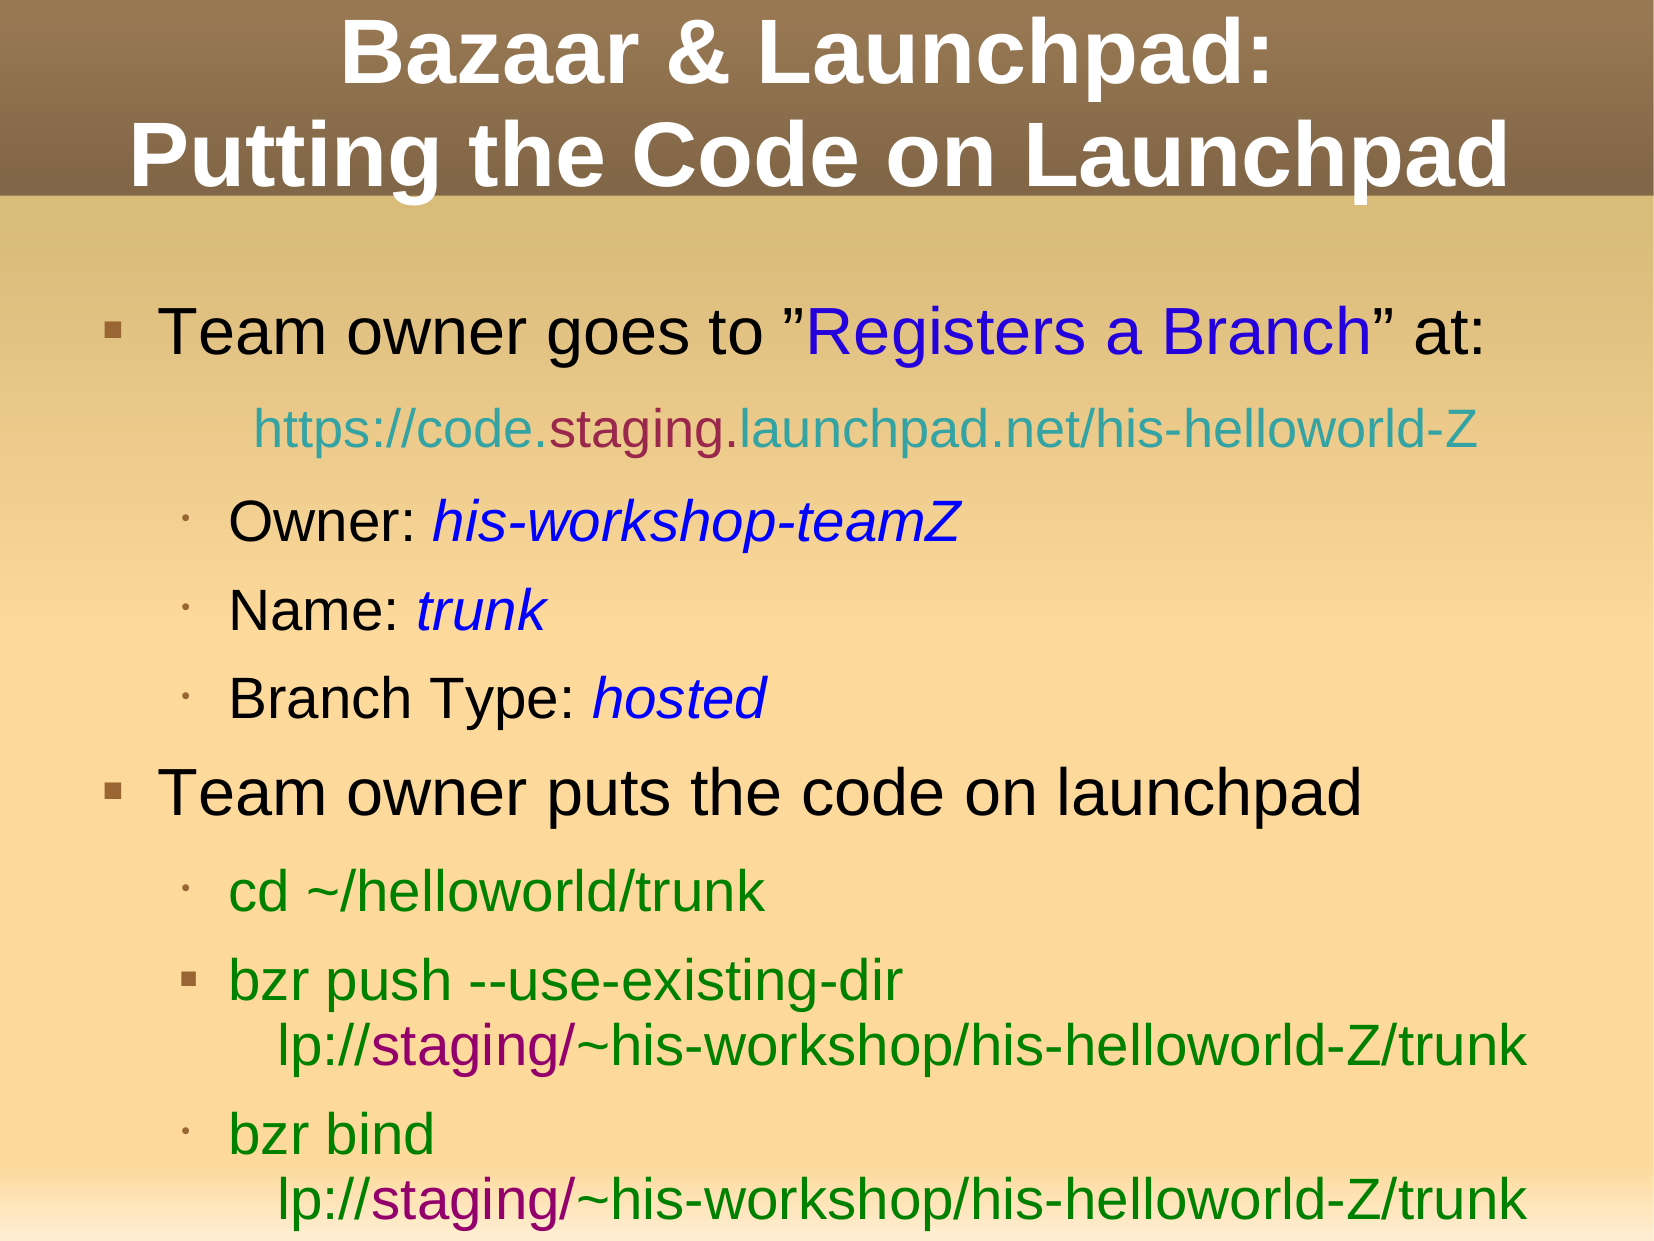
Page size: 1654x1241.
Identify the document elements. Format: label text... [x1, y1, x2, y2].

title Bazaar & Launchpad: Putting the Code on Launchpad [76, 1, 1565, 207]
picture [0, 0, 1654, 1241]
list Team owner goes to ”Registers a Branch” at: https://code.staging.launchpad.net/his-helloworld-Z Owner: his-workshop-teamZ Name: trunk Branch Type: hosted Team owner puts the code on launchpad cd ~/helloworld/trunk bzr push --use-existing-dir lp://staging/~his-workshop/his-helloworld-Z/trunk bzr bind lp://staging/~his-workshop/his-helloworld-Z/trunk [86, 294, 1576, 1241]
